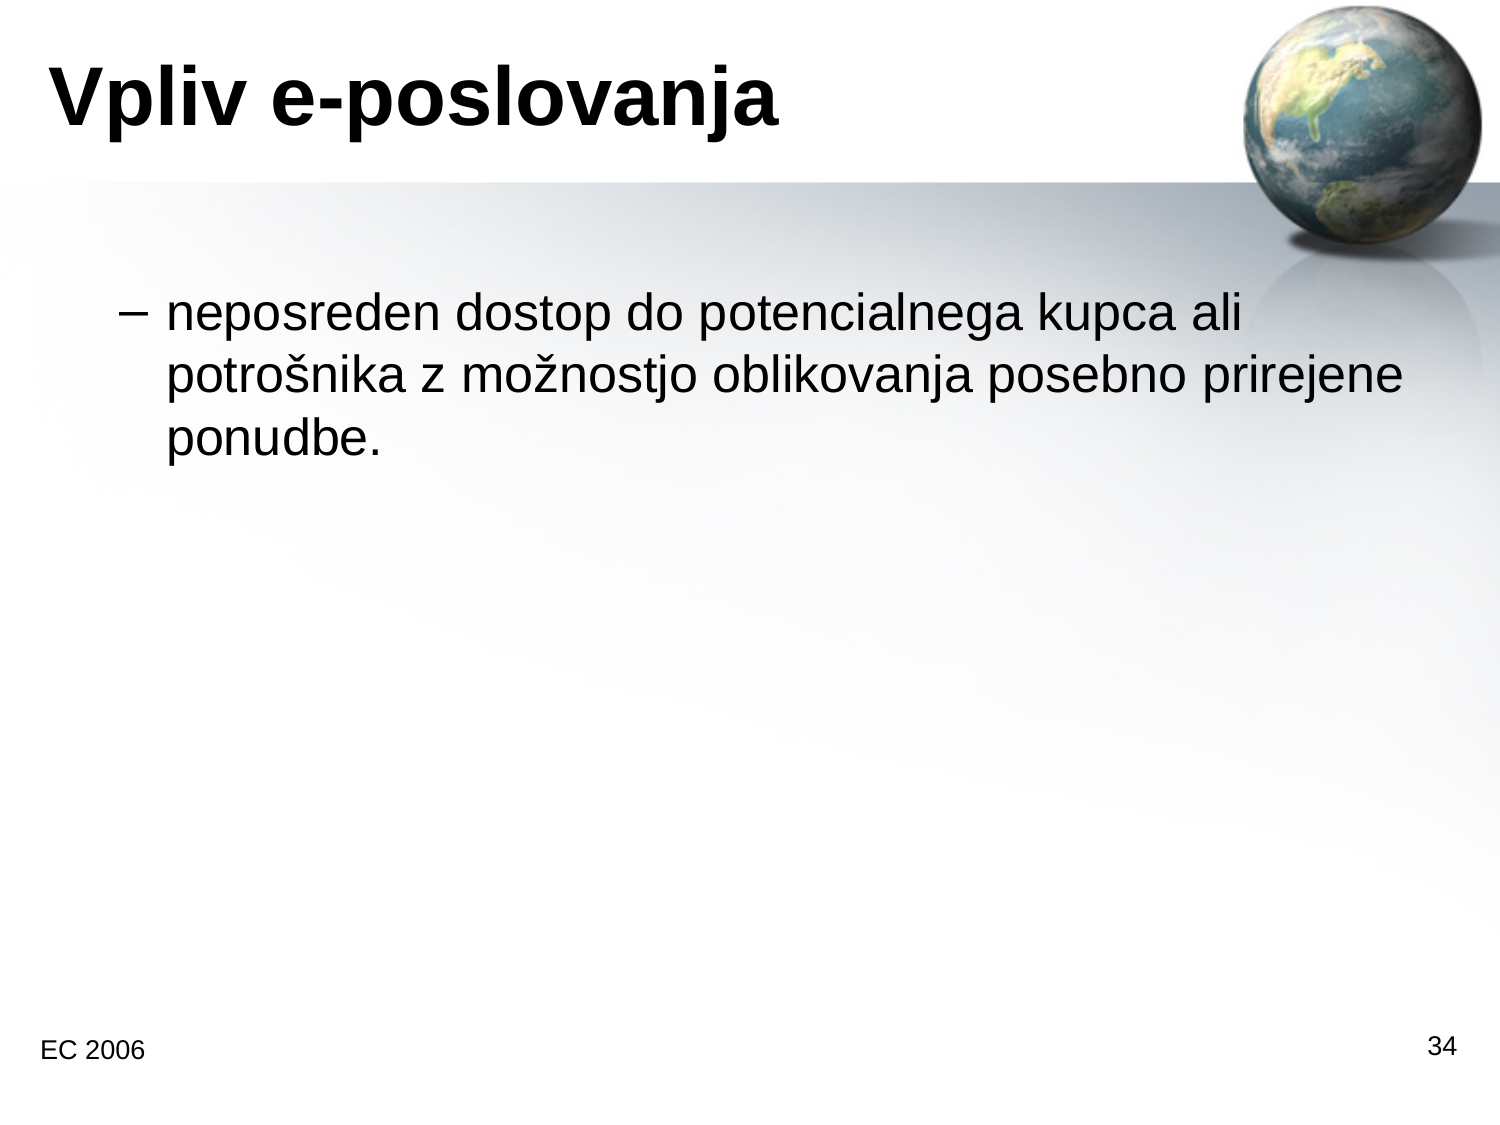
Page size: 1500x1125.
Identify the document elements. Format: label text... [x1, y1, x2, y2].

title Vpliv e-poslovanja [33, 22, 1239, 162]
picture [0, 0, 1500, 1125]
text_box EC 2006 [25, 1025, 338, 1101]
text_box <number> [1159, 1020, 1473, 1096]
list neposreden dostop do potencialnega kupca ali potrošnika z možnostjo oblikovanja posebno prirejene ponudbe. [29, 271, 1471, 995]
